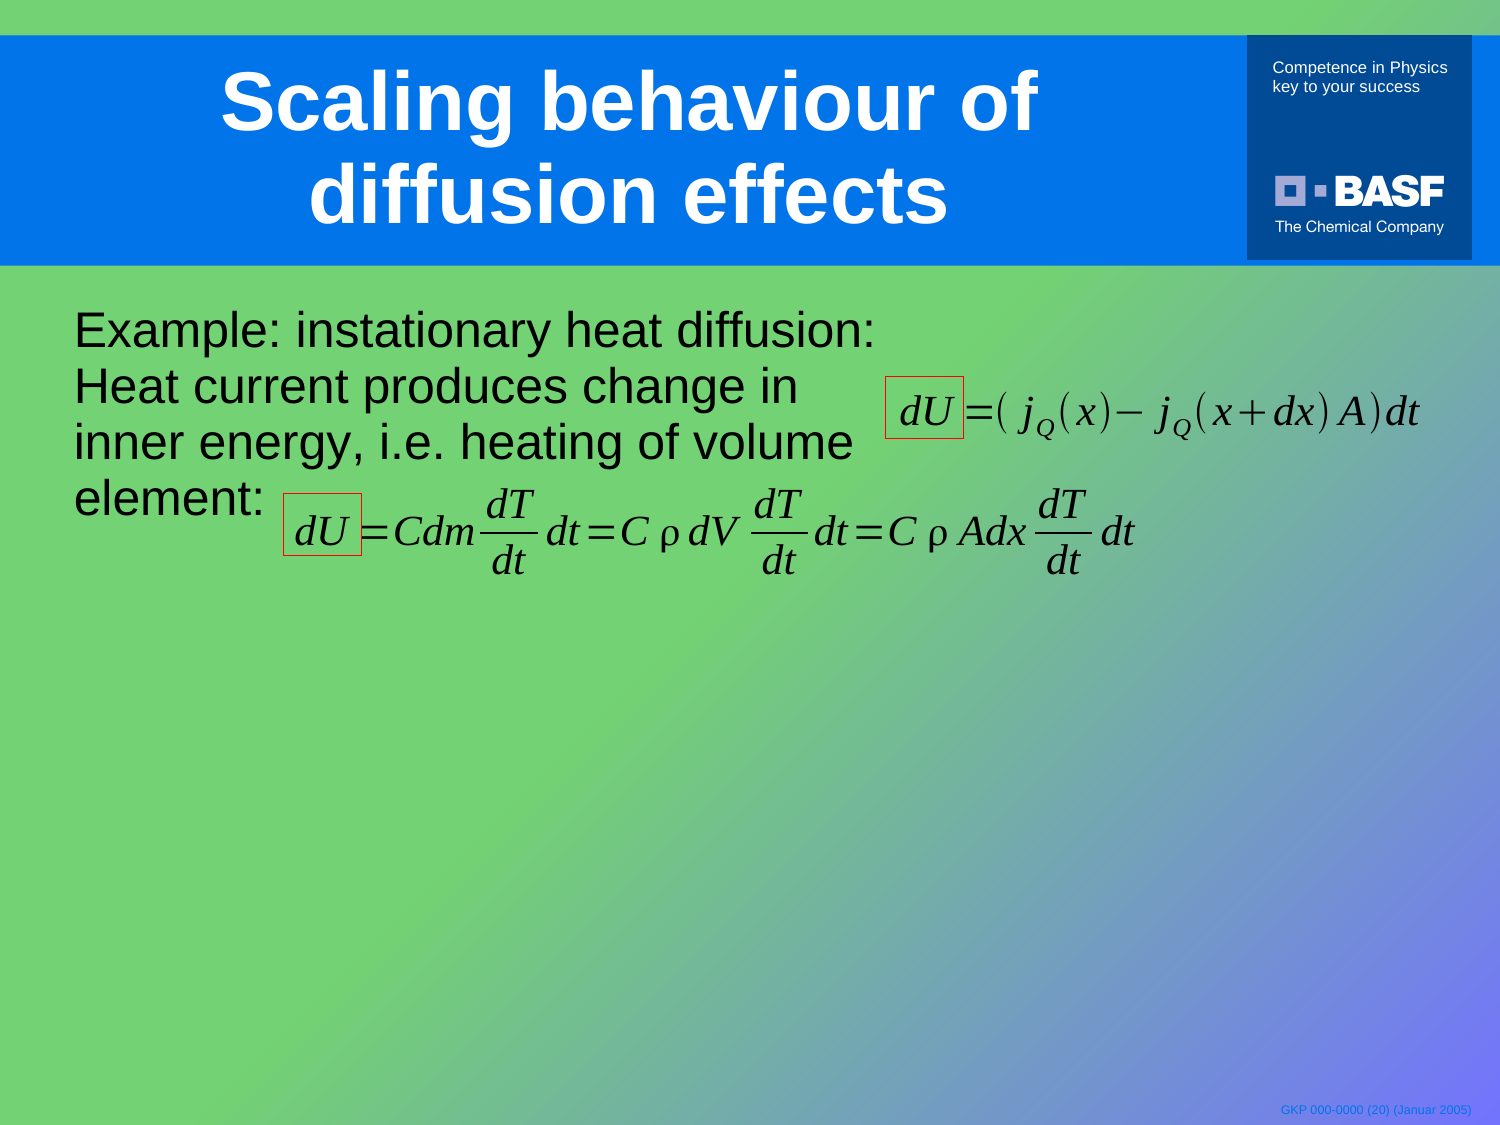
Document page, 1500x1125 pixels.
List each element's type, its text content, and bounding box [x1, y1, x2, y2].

chart [888, 388, 963, 438]
chart [284, 494, 361, 555]
chart [283, 480, 1146, 585]
chart [888, 388, 1430, 444]
picture [1247, 35, 1472, 260]
title Scaling behaviour of diffusion effects [27, 54, 1232, 308]
text_box Example: instationary heat diffusion: Heat current produces change in inner energy, i.e. heating of volume element: [59, 295, 892, 645]
title Going micro and nano: approaching the apparent dwarf [1438, 1063, 1500, 1125]
